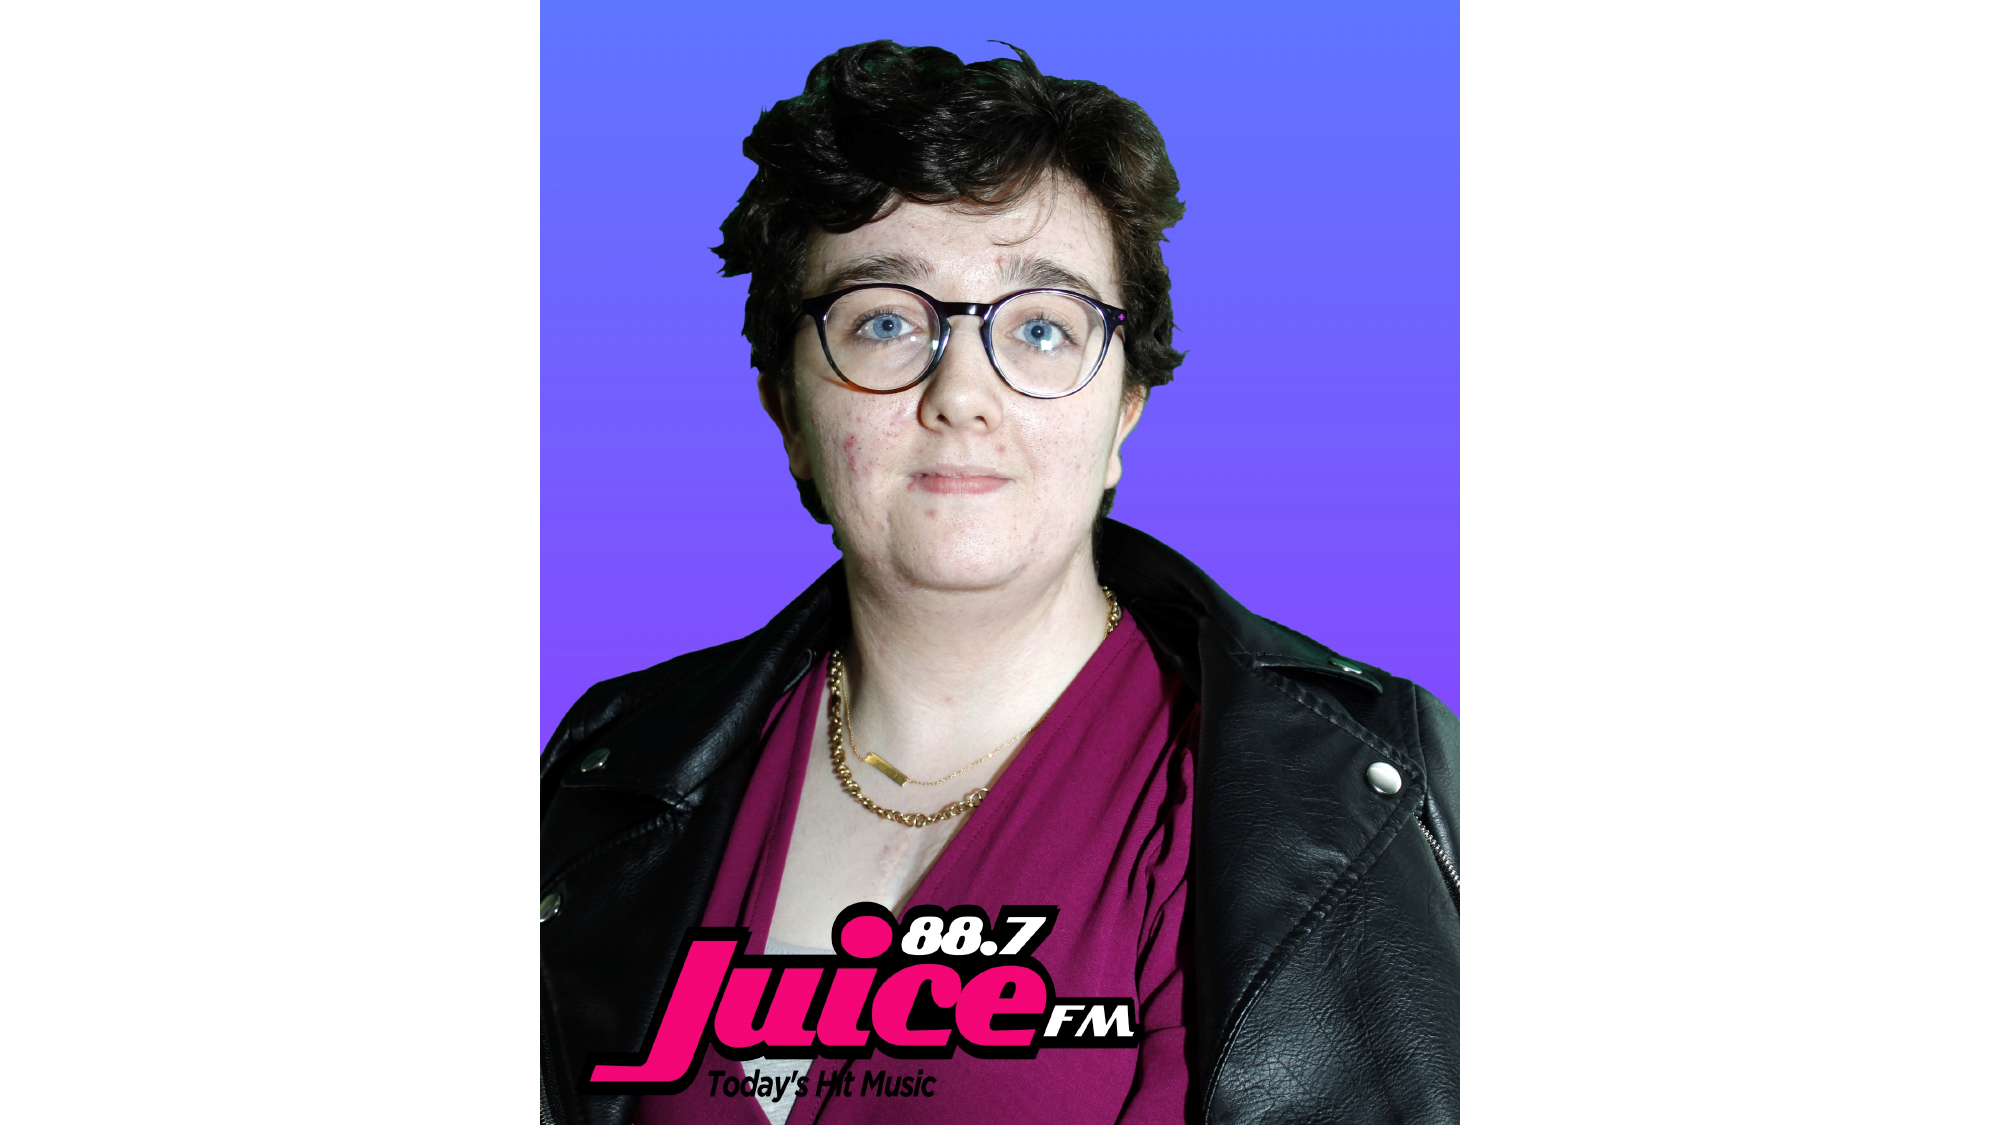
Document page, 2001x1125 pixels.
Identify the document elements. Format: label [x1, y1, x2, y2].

picture [540, 0, 1460, 1125]
